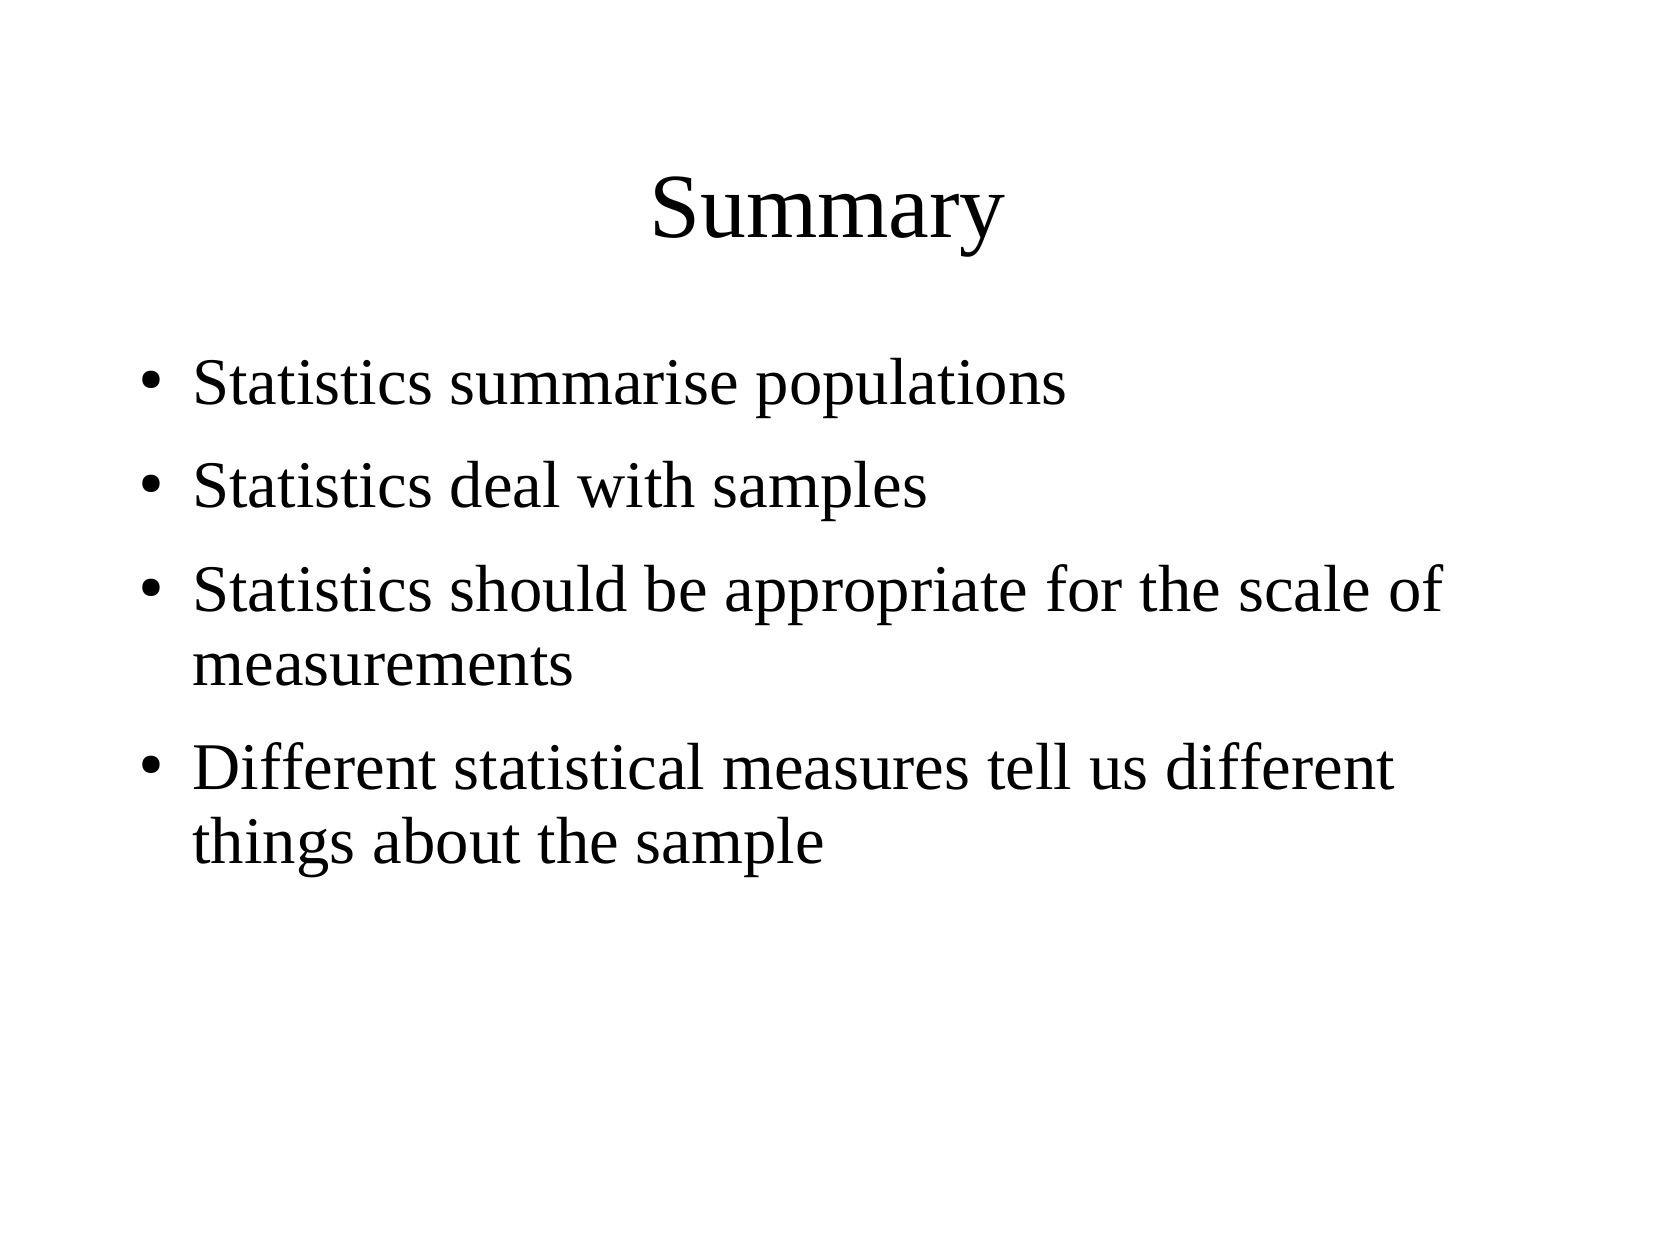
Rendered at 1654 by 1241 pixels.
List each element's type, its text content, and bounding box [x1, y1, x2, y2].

title Summary [121, 102, 1534, 311]
list Statistics summarise populations Statistics deal with samples Statistics should be appropriate for the scale of measurements Different statistical measures tell us different things about the sample [121, 344, 1534, 1127]
